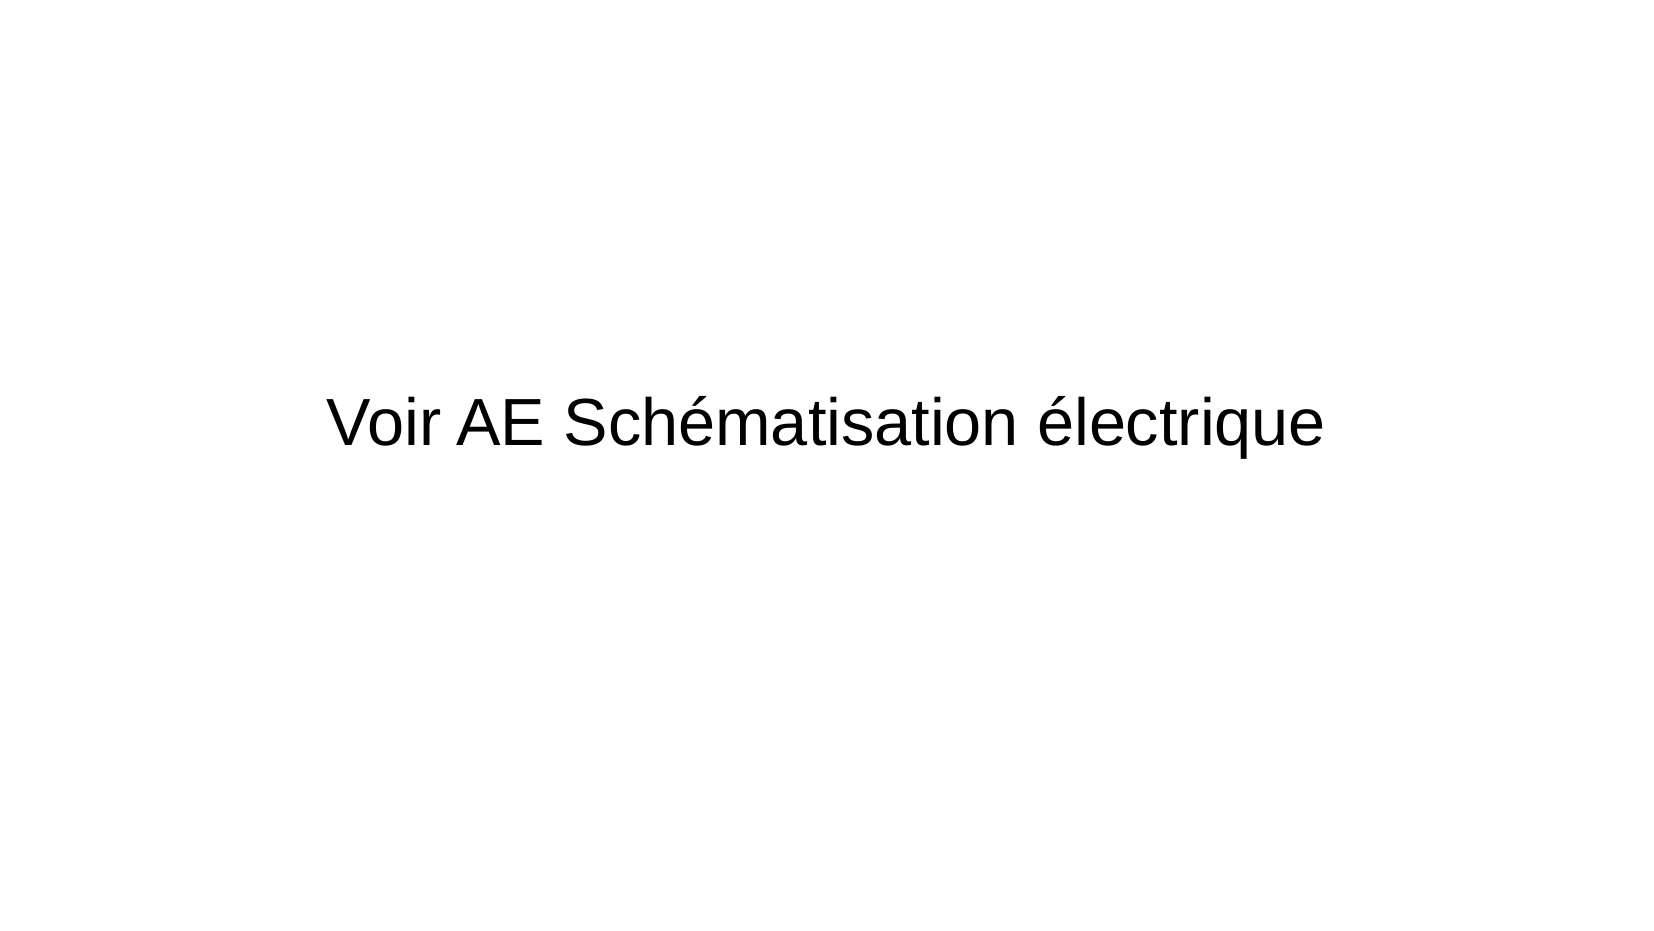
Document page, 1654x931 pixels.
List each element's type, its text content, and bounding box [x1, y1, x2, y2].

subtitle Voir AE Schématisation électrique [82, 88, 1571, 758]
